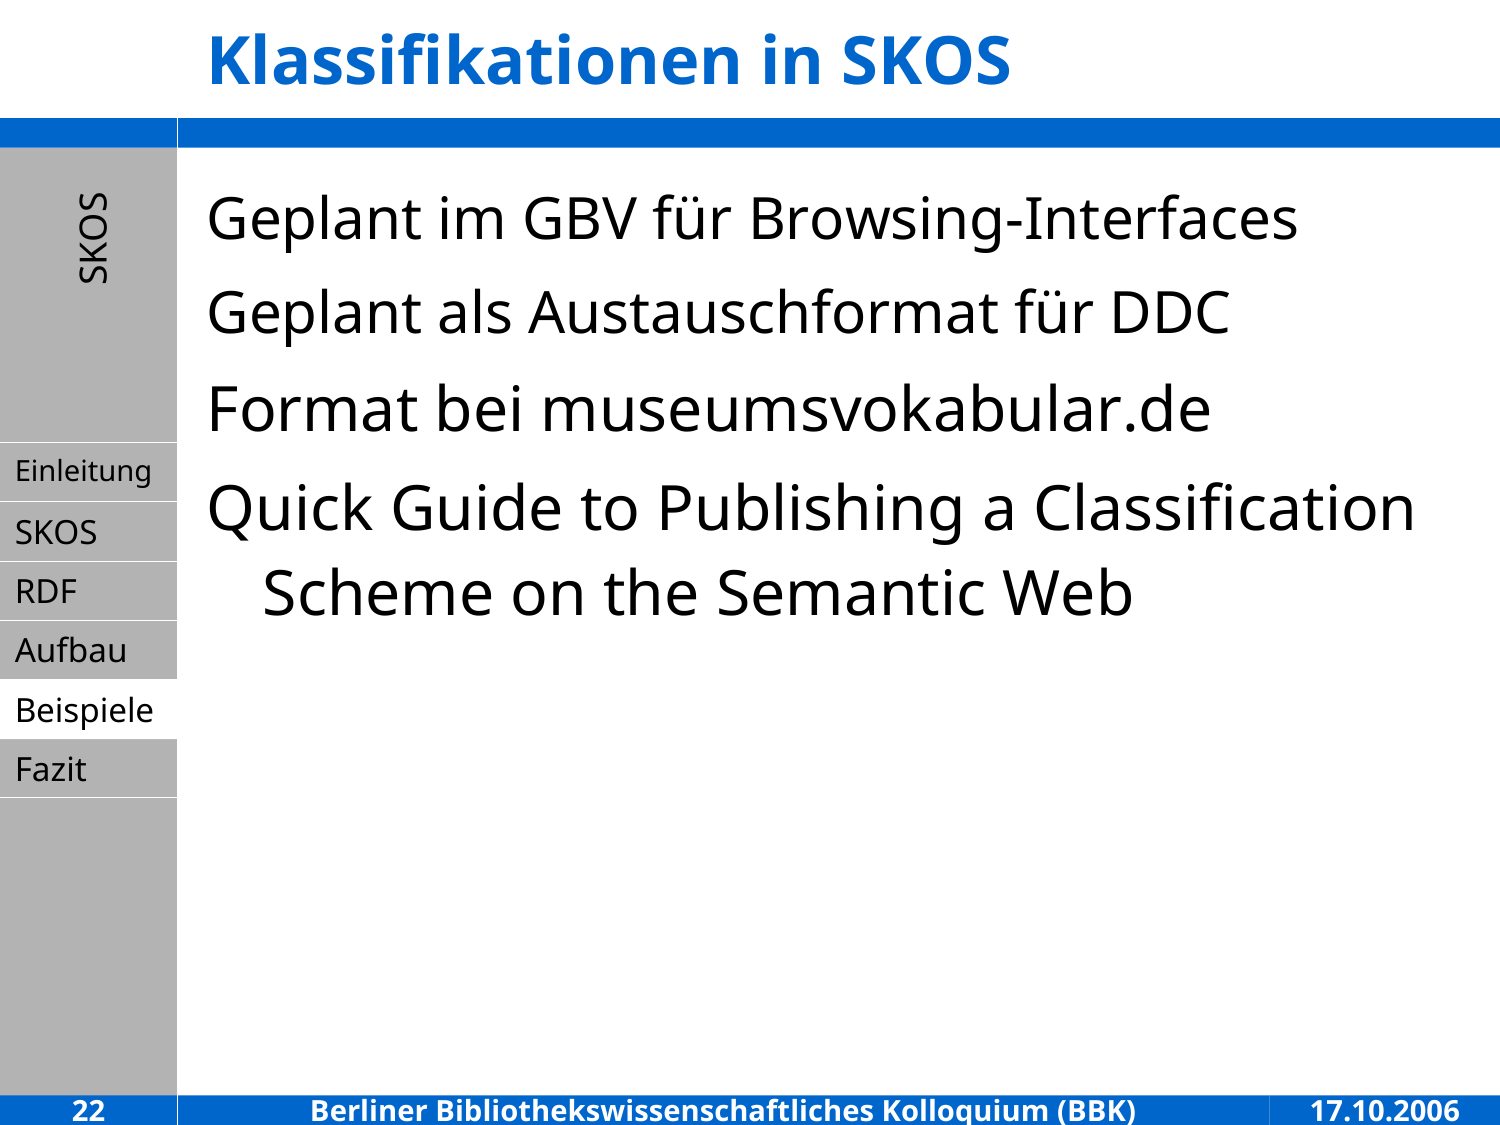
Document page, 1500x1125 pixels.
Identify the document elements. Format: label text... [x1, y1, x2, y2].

title Klassifikationen in SKOS [206, 0, 1477, 119]
text_box Beispiele [0, 679, 178, 739]
list Geplant im GBV für Browsing-Interfaces Geplant als Austauschformat für DDC Format bei museumsvokabular.de Quick Guide to Publishing a Classification Scheme on the Semantic Web [206, 177, 1471, 1064]
